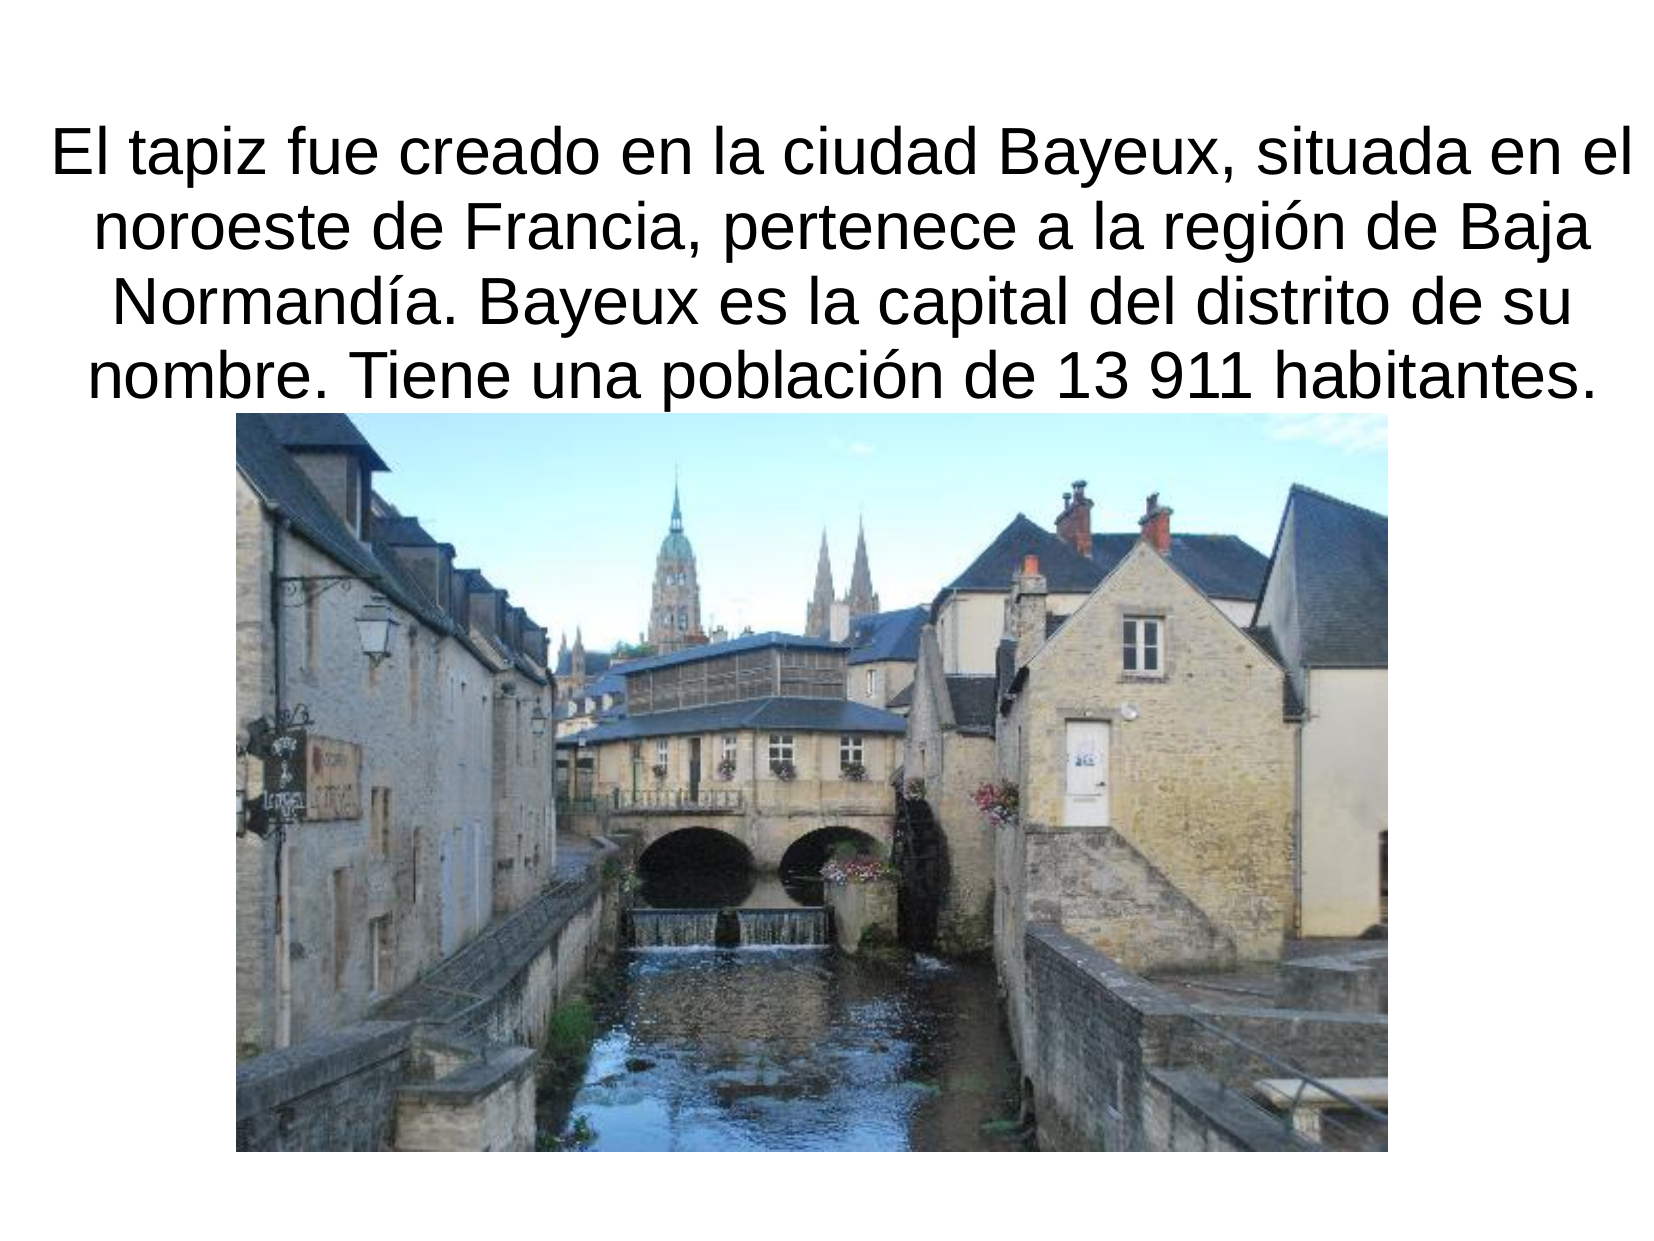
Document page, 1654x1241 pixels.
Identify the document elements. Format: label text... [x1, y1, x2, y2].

picture [236, 413, 1388, 1152]
text_box El tapiz fue creado en la ciudad Bayeux, situada en el noroeste de Francia, pertenece a la región de Baja Normandía. Bayeux es la capital del distrito de su nombre. Tiene una población de 13 911 habitantes. [32, 114, 1654, 414]
